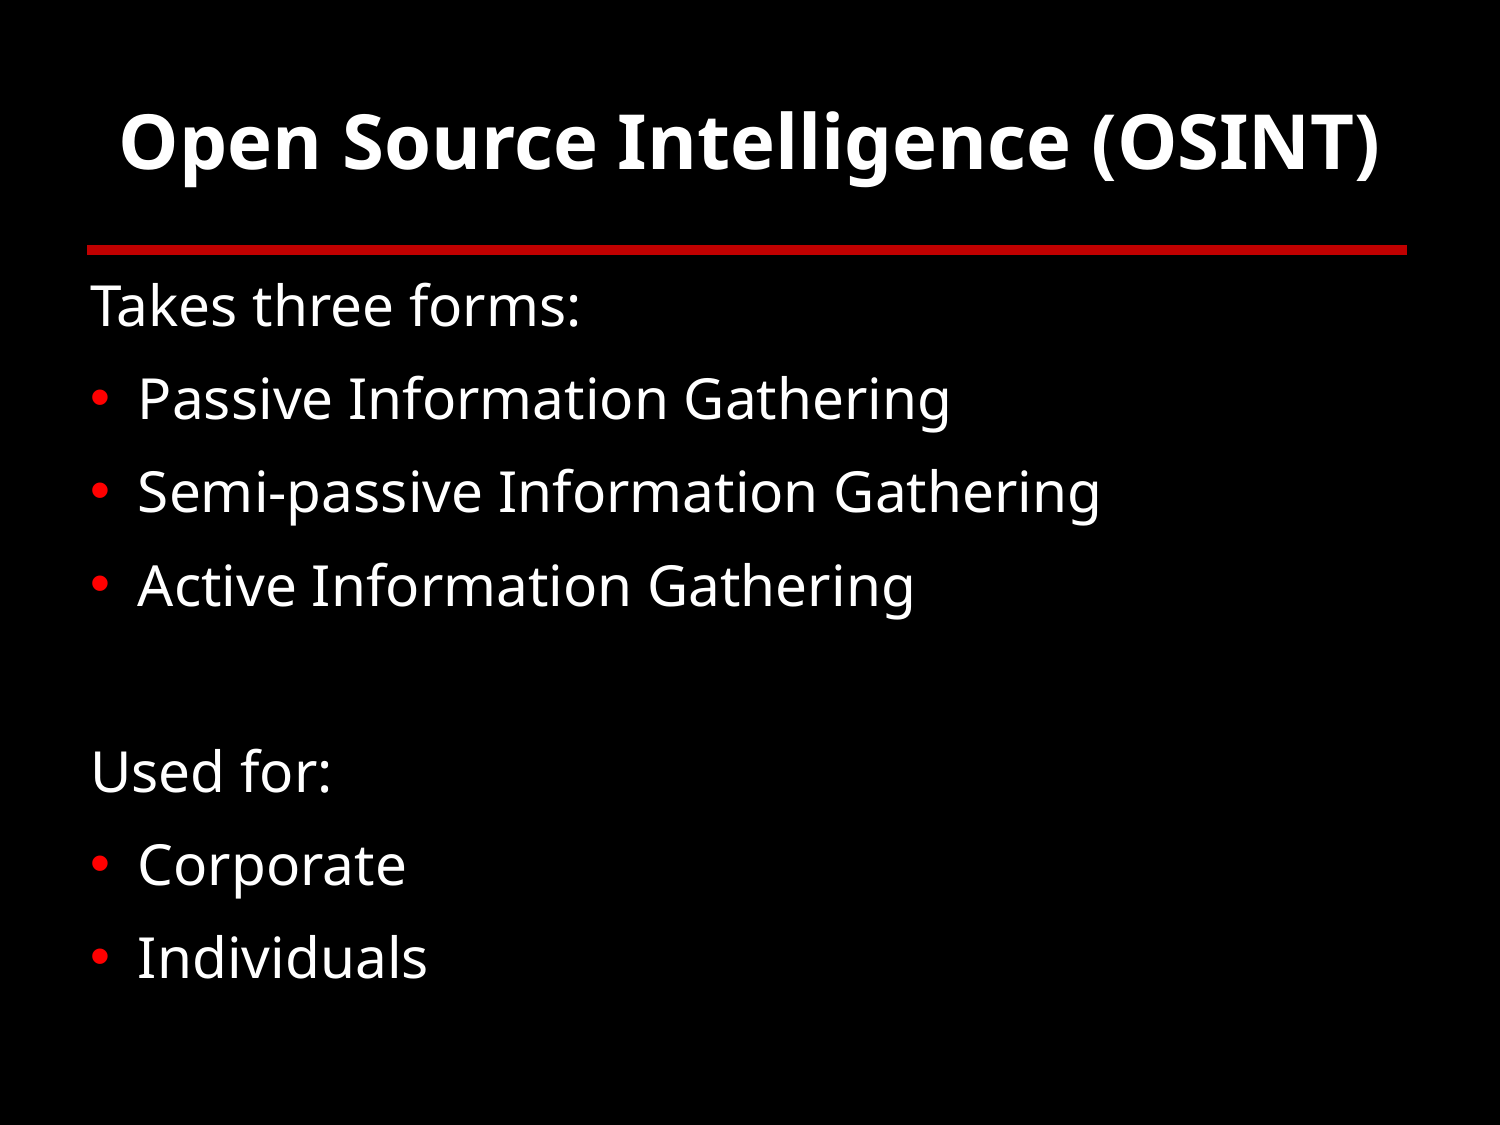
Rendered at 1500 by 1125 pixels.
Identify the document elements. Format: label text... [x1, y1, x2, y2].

list Takes three forms: Passive Information Gathering Semi-passive Information Gathering Active Information Gathering Used for: Corporate Individuals [75, 262, 1425, 1005]
title Open Source Intelligence (OSINT) [75, 45, 1425, 233]
